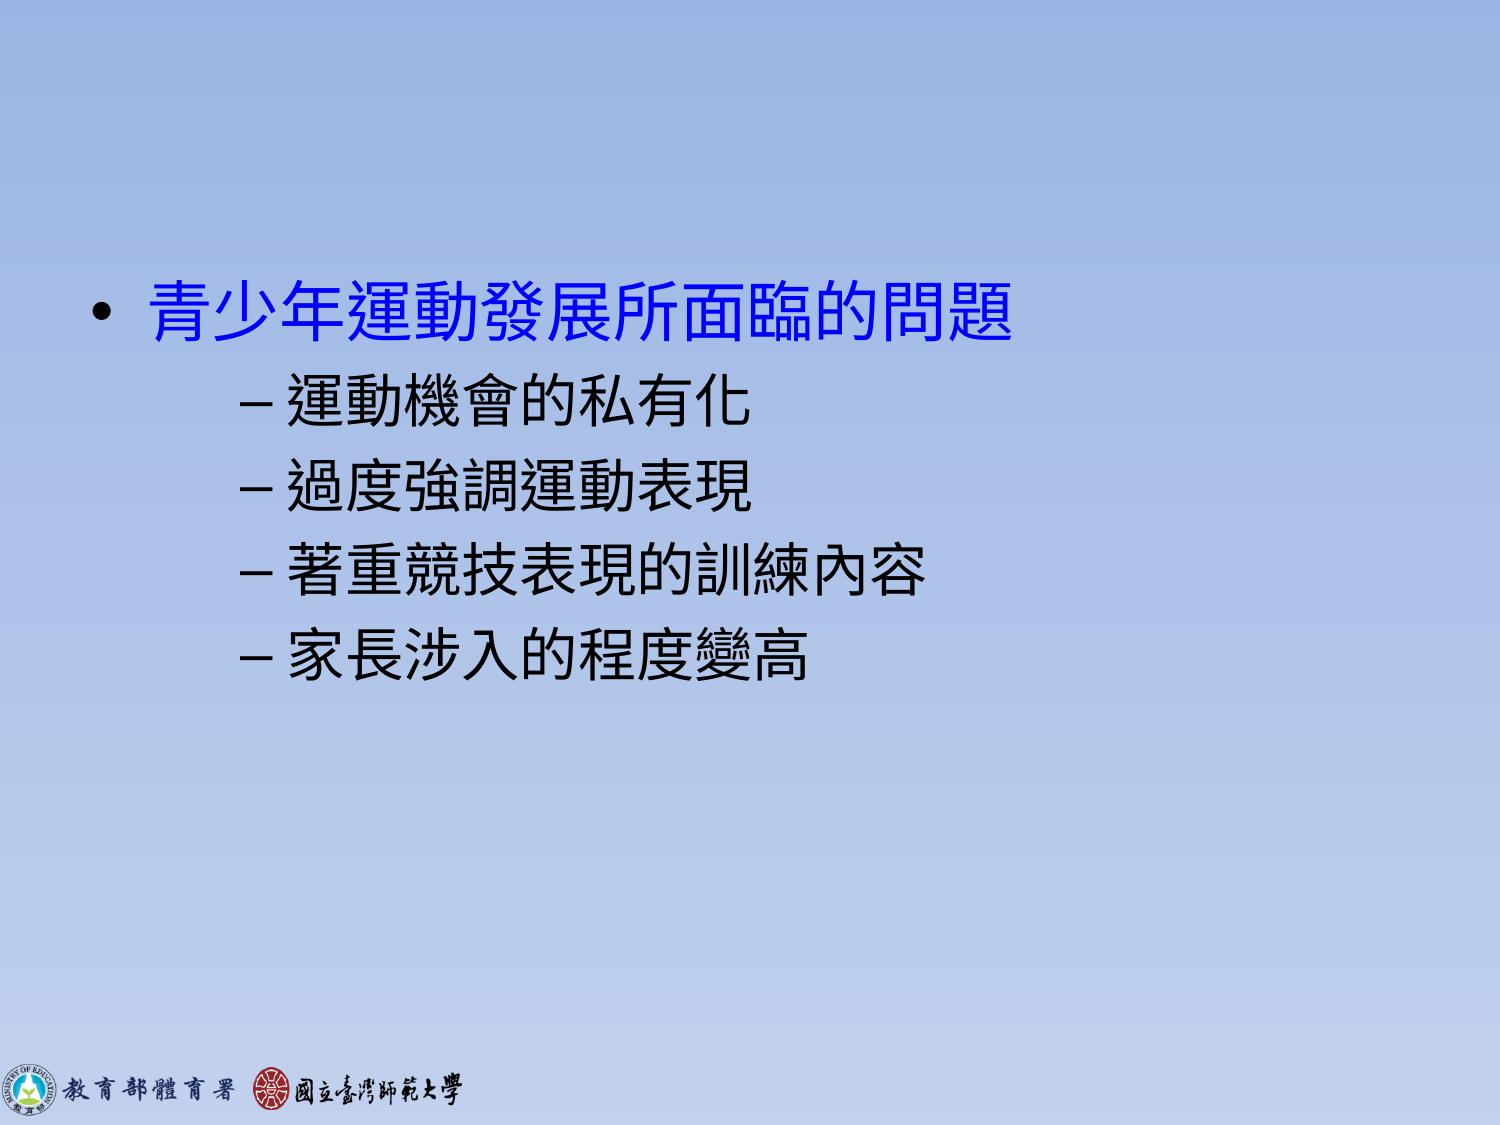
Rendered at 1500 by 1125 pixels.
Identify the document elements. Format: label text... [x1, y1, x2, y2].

list 青少年運動發展所面臨的問題 運動機會的私有化 過度強調運動表現 著重競技表現的訓練內容 家長涉入的程度變高 [75, 262, 1426, 1005]
